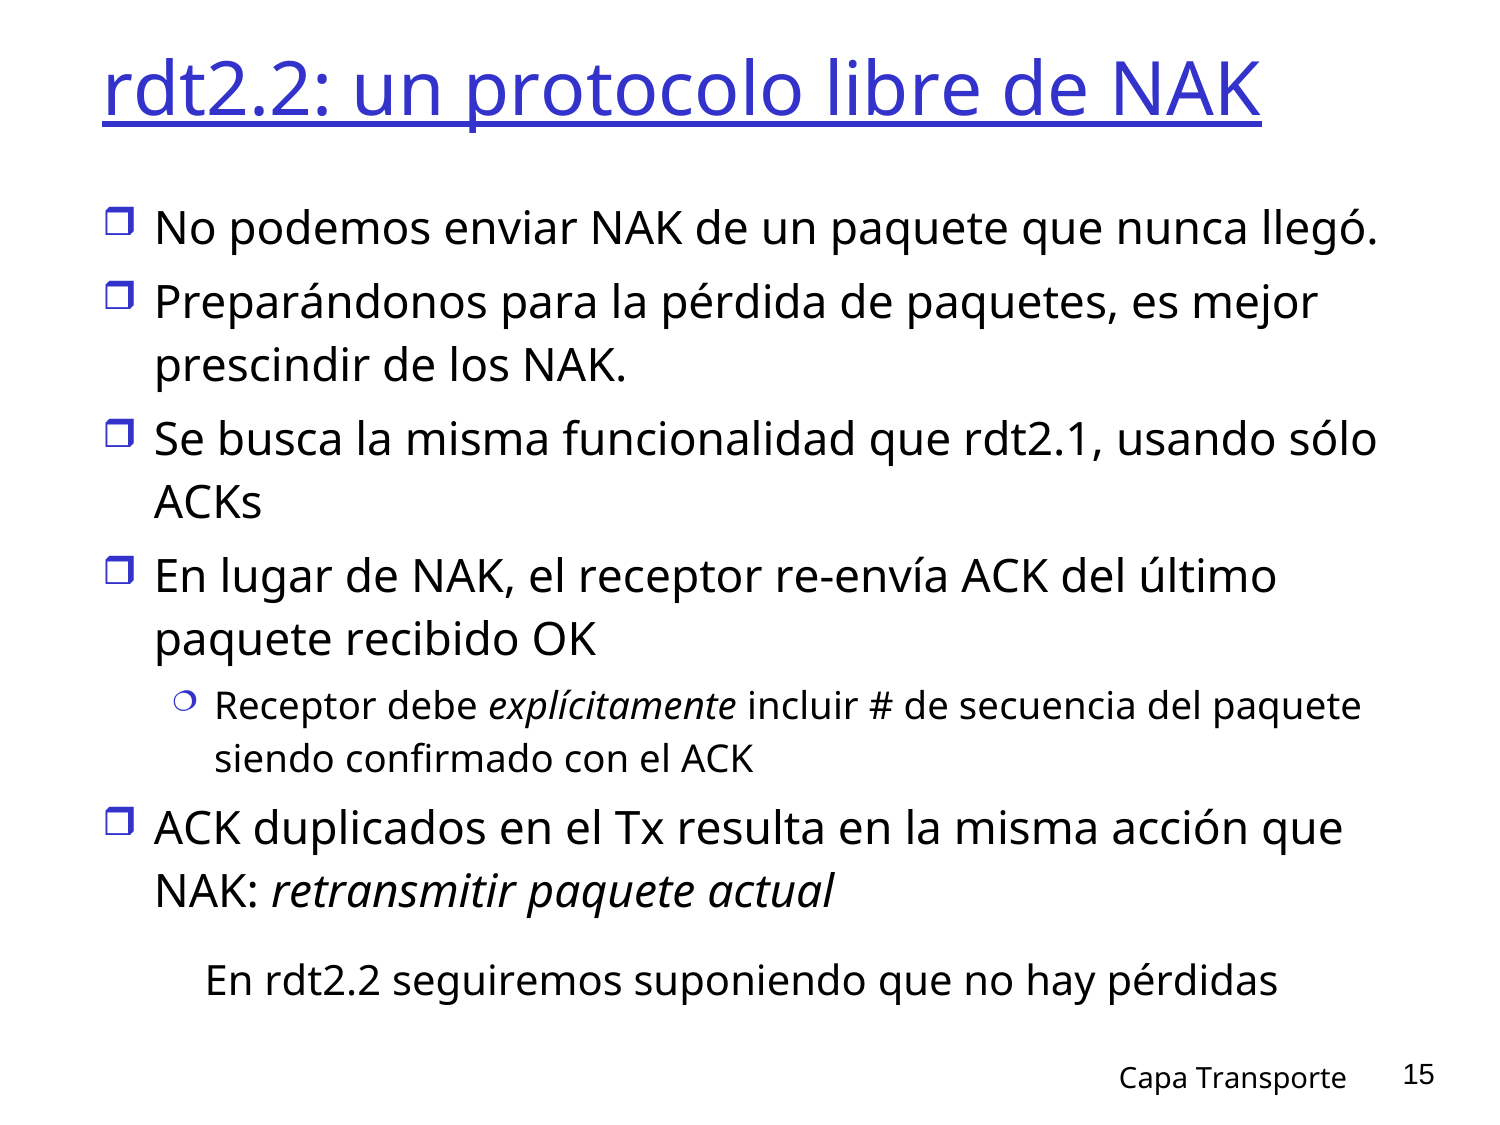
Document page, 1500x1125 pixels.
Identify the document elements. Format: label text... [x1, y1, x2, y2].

title rdt2.2: un protocolo libre de NAK [87, 23, 1463, 150]
text_box En rdt2.2 seguiremos suponiendo que no hay pérdidas [189, 943, 1295, 1016]
list No podemos enviar NAK de un paquete que nunca llegó. Preparándonos para la pérdida de paquetes, es mejor prescindir de los NAK. Se busca la misma funcionalidad que rdt2.1, usando sólo ACKs En lugar de NAK, el receptor re-envía ACK del último paquete recibido OK Receptor debe explícitamente incluir # de secuencia del paquete siendo confirmado con el ACK ACK duplicados en el Tx resulta en la misma acción que NAK: retransmitir paquete actual [87, 187, 1426, 938]
